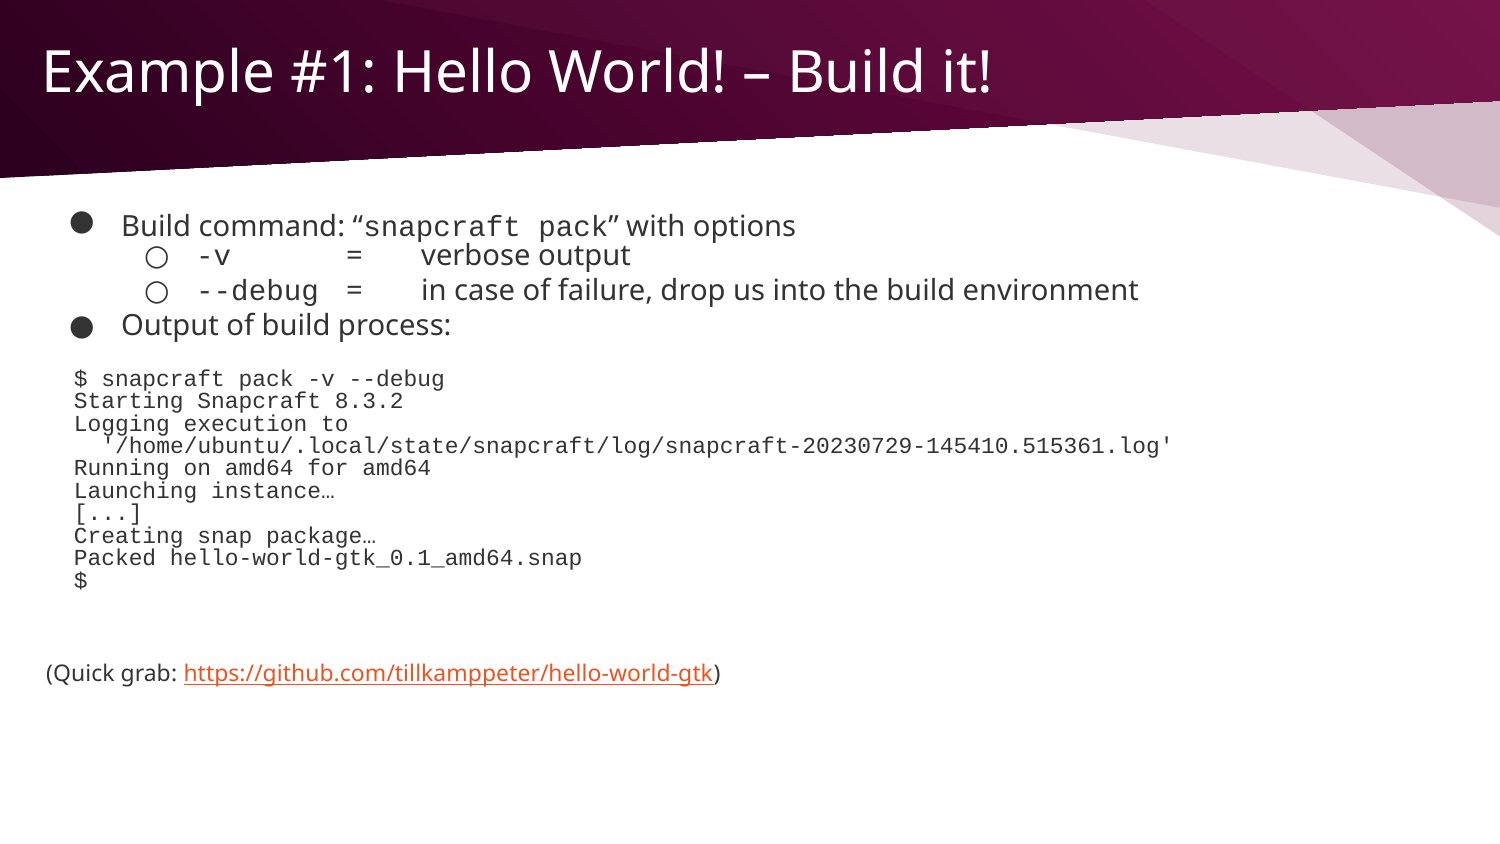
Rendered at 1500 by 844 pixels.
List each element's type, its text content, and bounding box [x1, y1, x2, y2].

list Build command: “snapcraft pack” with options -v = verbose output --debug = in case of failure, drop us into the build environment Output of build process: $ snapcraft pack -v --debug Starting Snapcraft 8.3.2 Logging execution to '/home/ubuntu/.local/state/snapcraft/log/snapcraft-20230729-145410.515361.log' Running on amd64 for amd64 Launching instance… [...] Creating snap package… Packed hello-world-gtk_0.1_amd64.snap $ (Quick grab: https://github.com/tillkamppeter/hello-world-gtk) [35, 229, 1324, 703]
title Example #1: Hello World! – Build it! [41, 5, 1336, 134]
